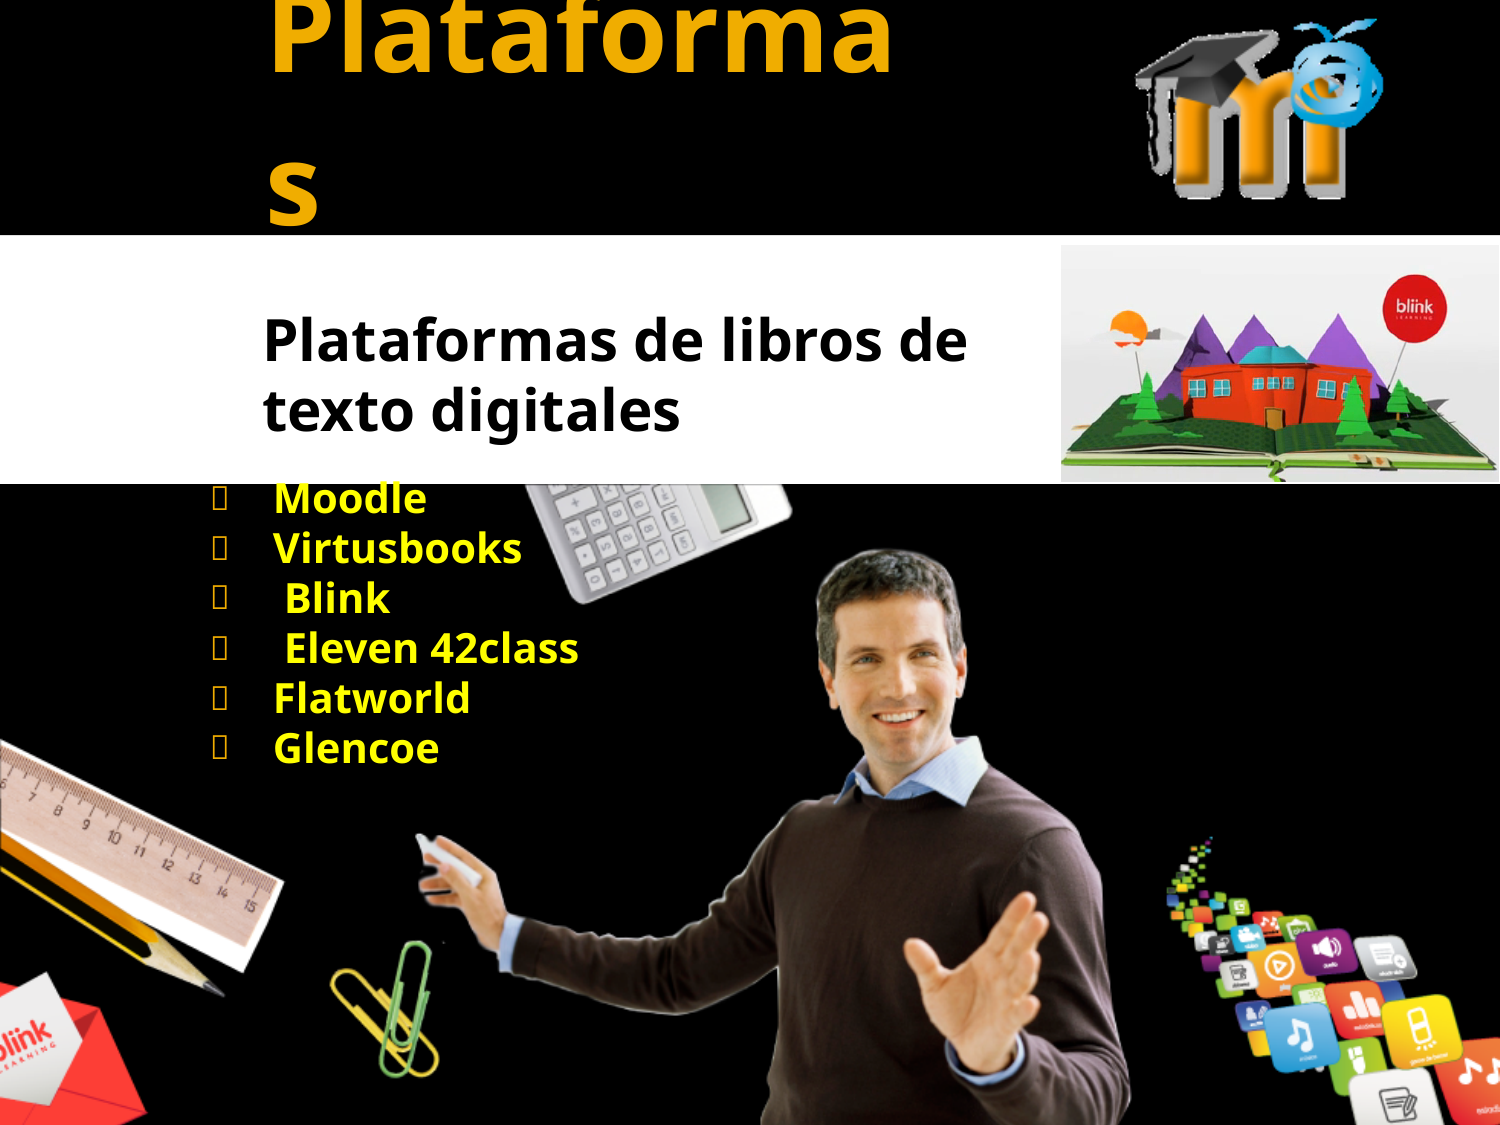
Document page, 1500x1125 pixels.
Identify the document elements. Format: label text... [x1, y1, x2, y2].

picture [1122, 5, 1424, 209]
picture [0, 484, 1500, 1125]
list Plataformas de libros de texto digitales Moodle Virtusbooks Blink Eleven 42class Flatworld Glencoe [175, 295, 1034, 945]
picture [1061, 245, 1499, 482]
text_box Plataformas [265, 36, 916, 174]
